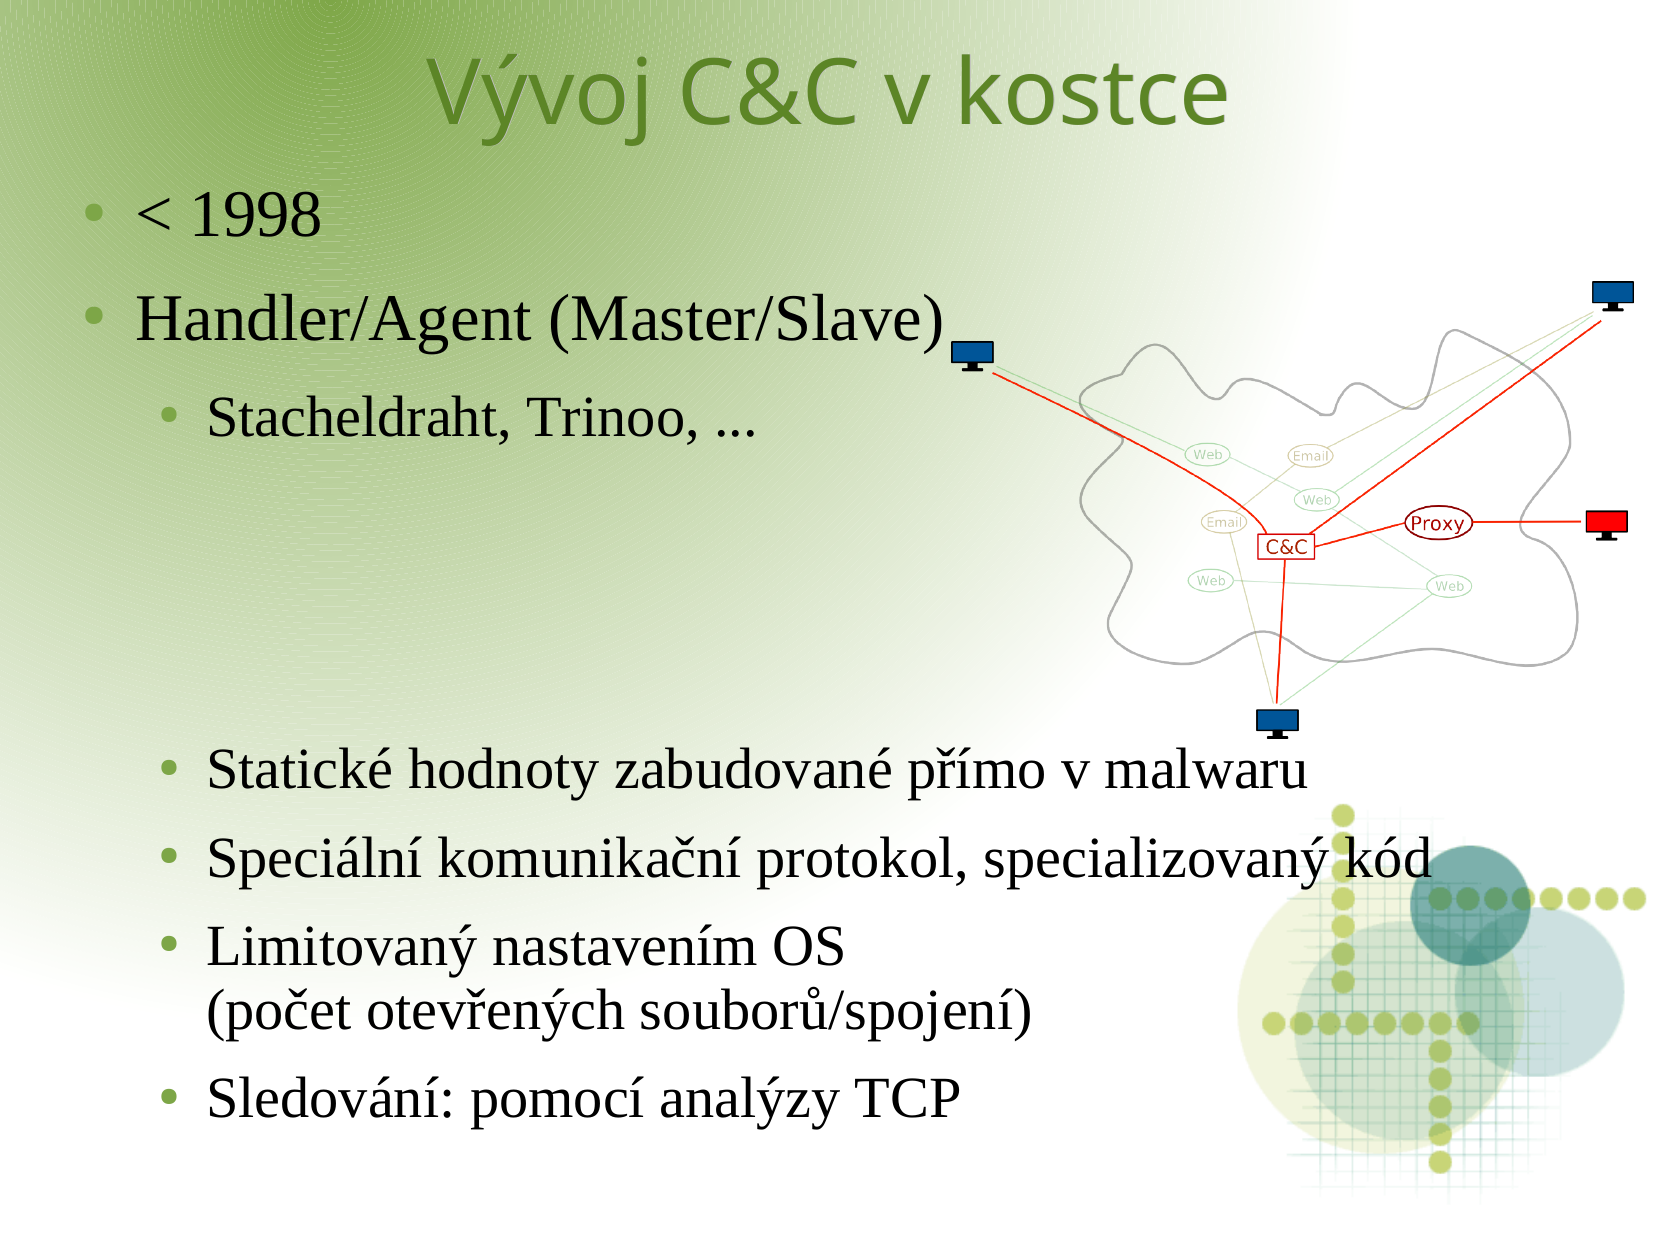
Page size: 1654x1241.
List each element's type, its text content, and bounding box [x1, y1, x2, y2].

title Vývoj C&C v kostce [123, 29, 1536, 148]
picture [1224, 792, 1654, 1211]
list < 1998 Handler/Agent (Master/Slave) Stacheldraht, Trinoo, ... Statické hodnoty zabudované přímo v malwaru Speciální komunikační protokol, specializovaný kód Limitovaný nastavením OS (počet otevřených souborů/spojení) Sledování: pomocí analýzy TCP [64, 177, 1595, 1182]
picture [951, 281, 1634, 739]
